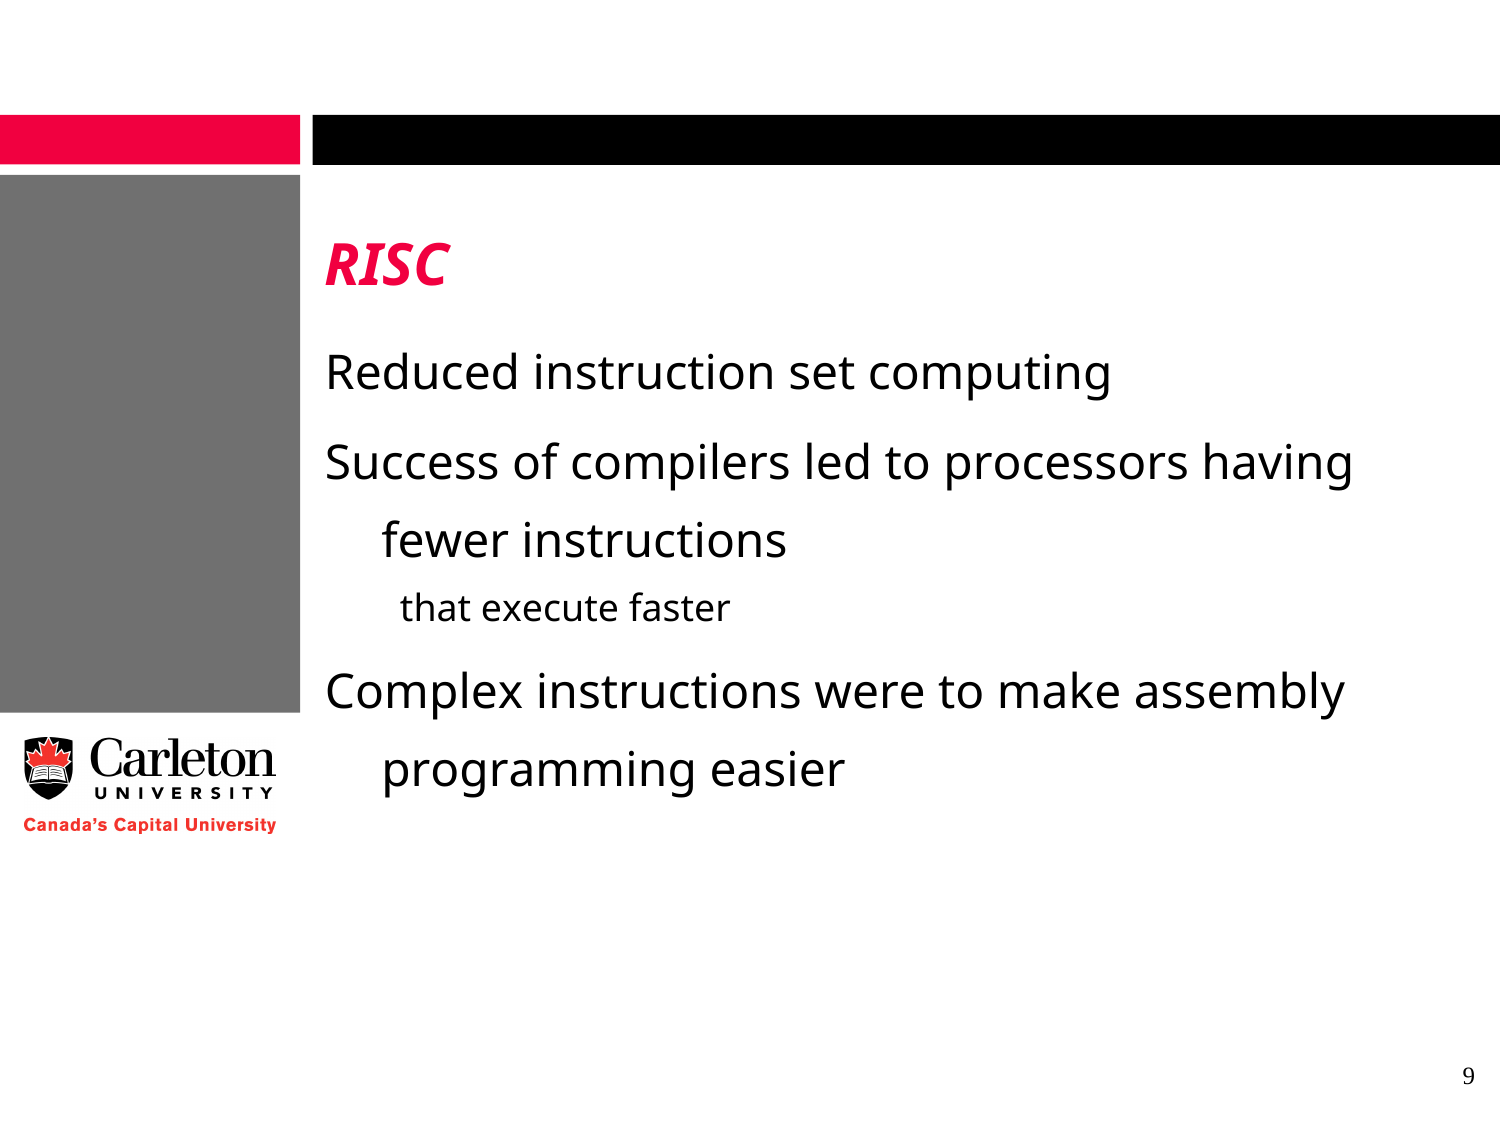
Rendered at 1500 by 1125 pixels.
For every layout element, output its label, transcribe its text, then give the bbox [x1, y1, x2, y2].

title RISC [324, 194, 1450, 324]
picture [24, 737, 276, 834]
list Reduced instruction set computing Success of compilers led to processors having fewer instructions that execute faster Complex instructions were to make assembly programming easier [324, 324, 1450, 1036]
